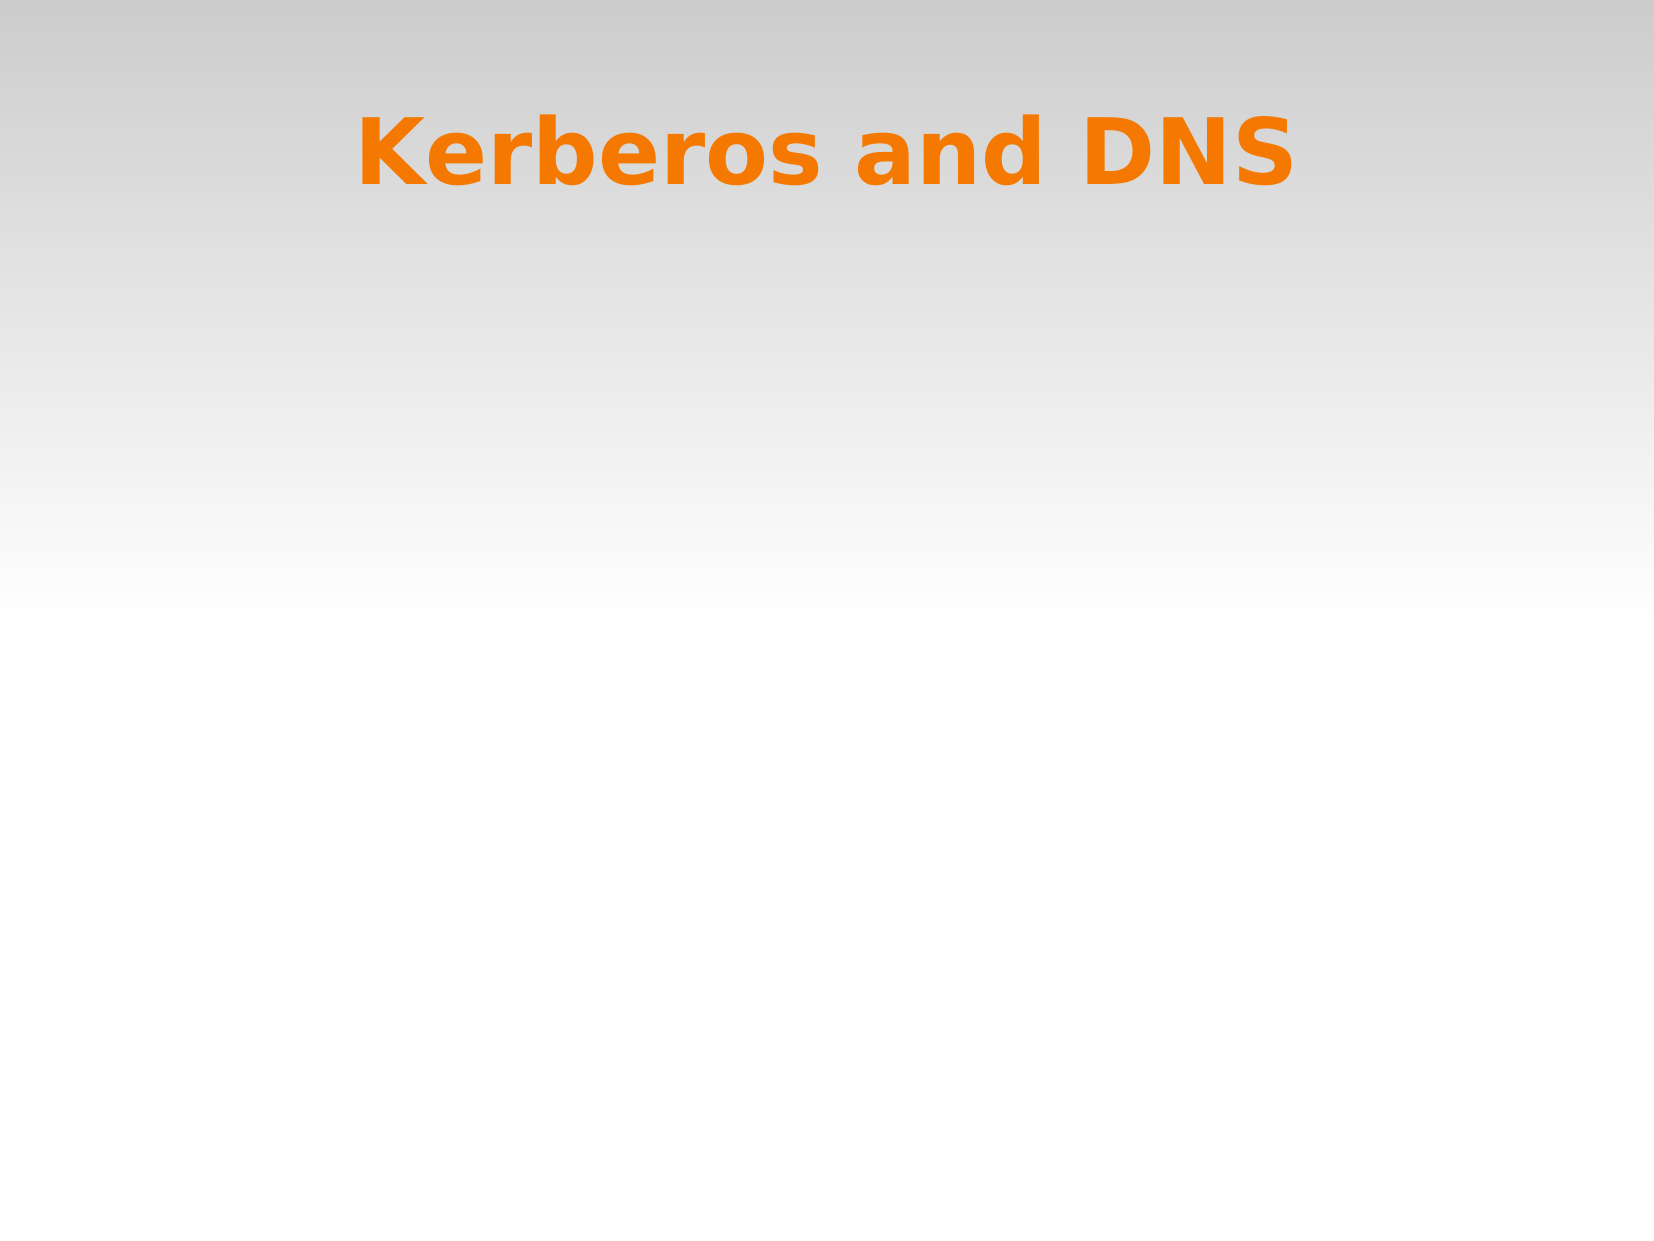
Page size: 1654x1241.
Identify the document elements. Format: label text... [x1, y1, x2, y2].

title Kerberos and DNS [82, 49, 1571, 257]
